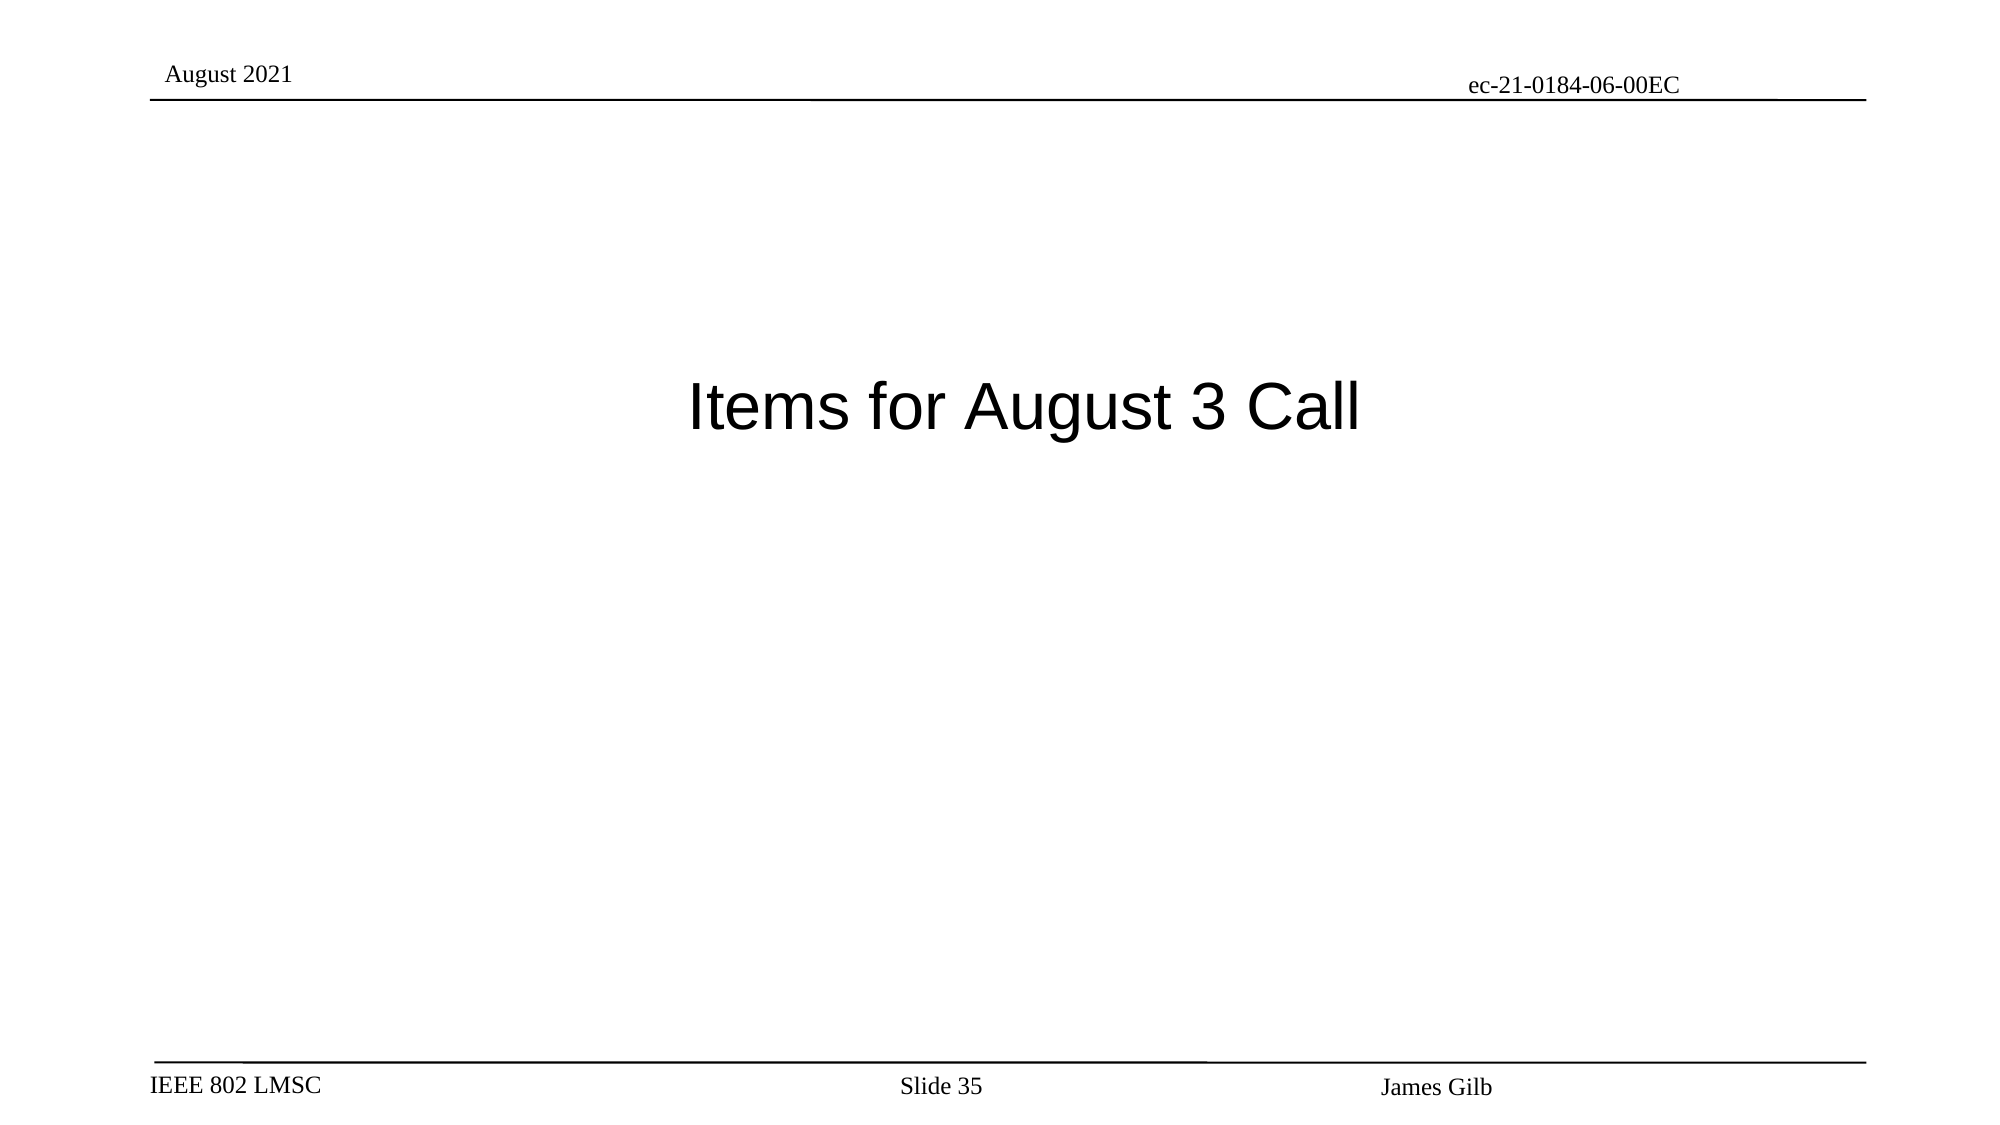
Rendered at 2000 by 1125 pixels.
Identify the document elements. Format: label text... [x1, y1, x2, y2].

subtitle Items for August 3 Call [150, 112, 1900, 693]
text_box Slide [799, 1069, 1083, 1108]
